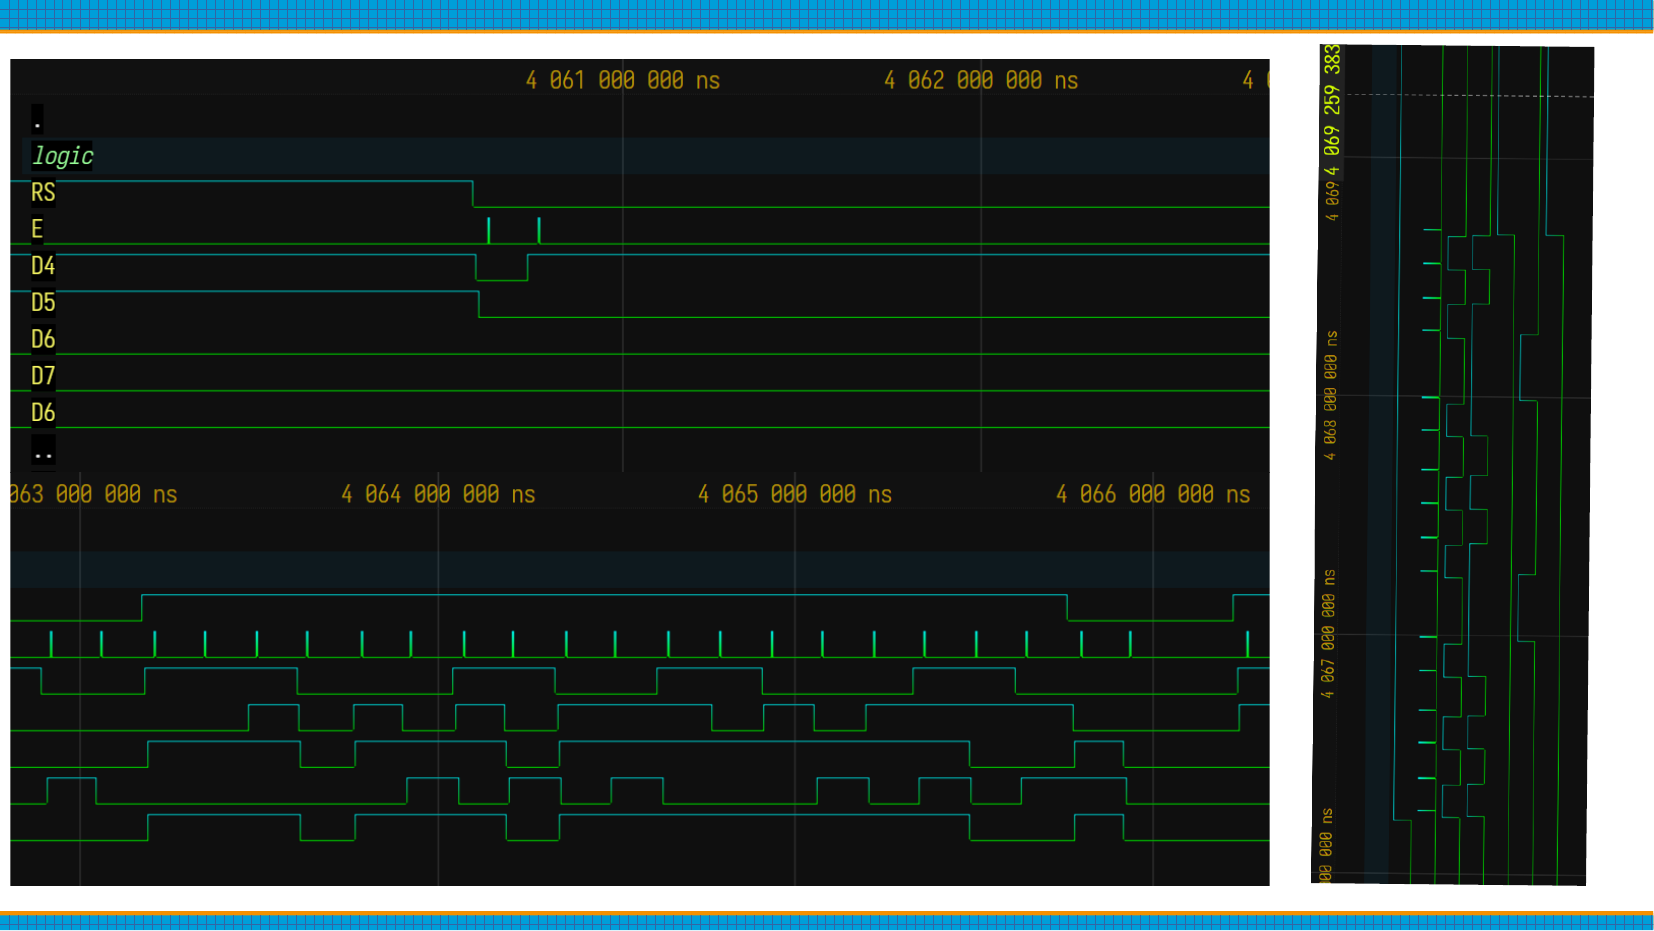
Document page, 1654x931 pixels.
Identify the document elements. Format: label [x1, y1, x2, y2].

picture [10, 59, 1270, 886]
picture [1310, 44, 1595, 886]
